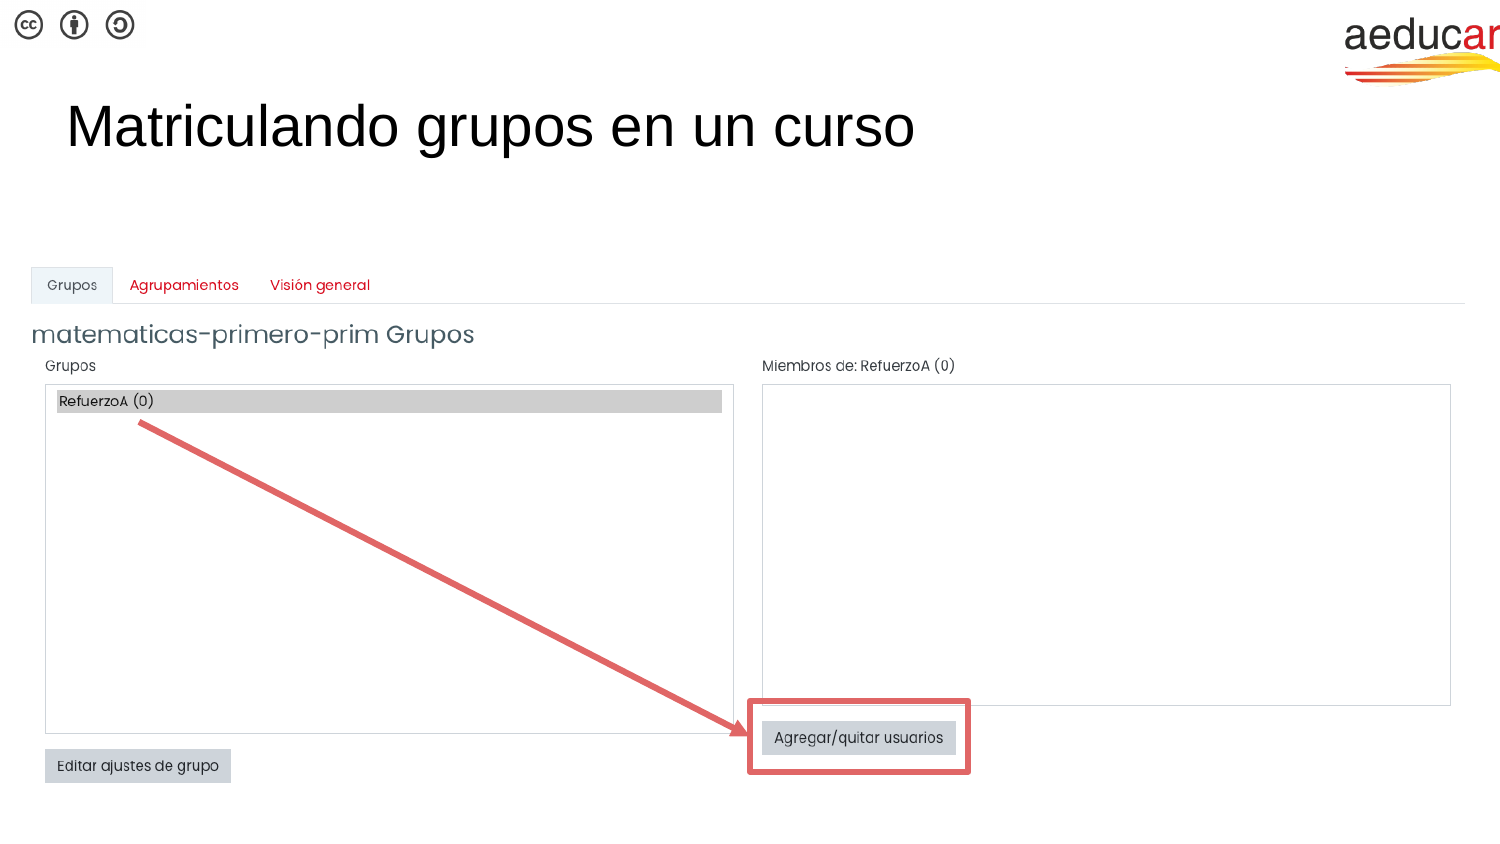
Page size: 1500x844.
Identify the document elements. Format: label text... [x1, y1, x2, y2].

picture [24, 256, 1476, 791]
picture [0, 0, 146, 48]
picture [1344, 0, 1500, 104]
title Matriculando grupos en un curso [51, 72, 1449, 167]
